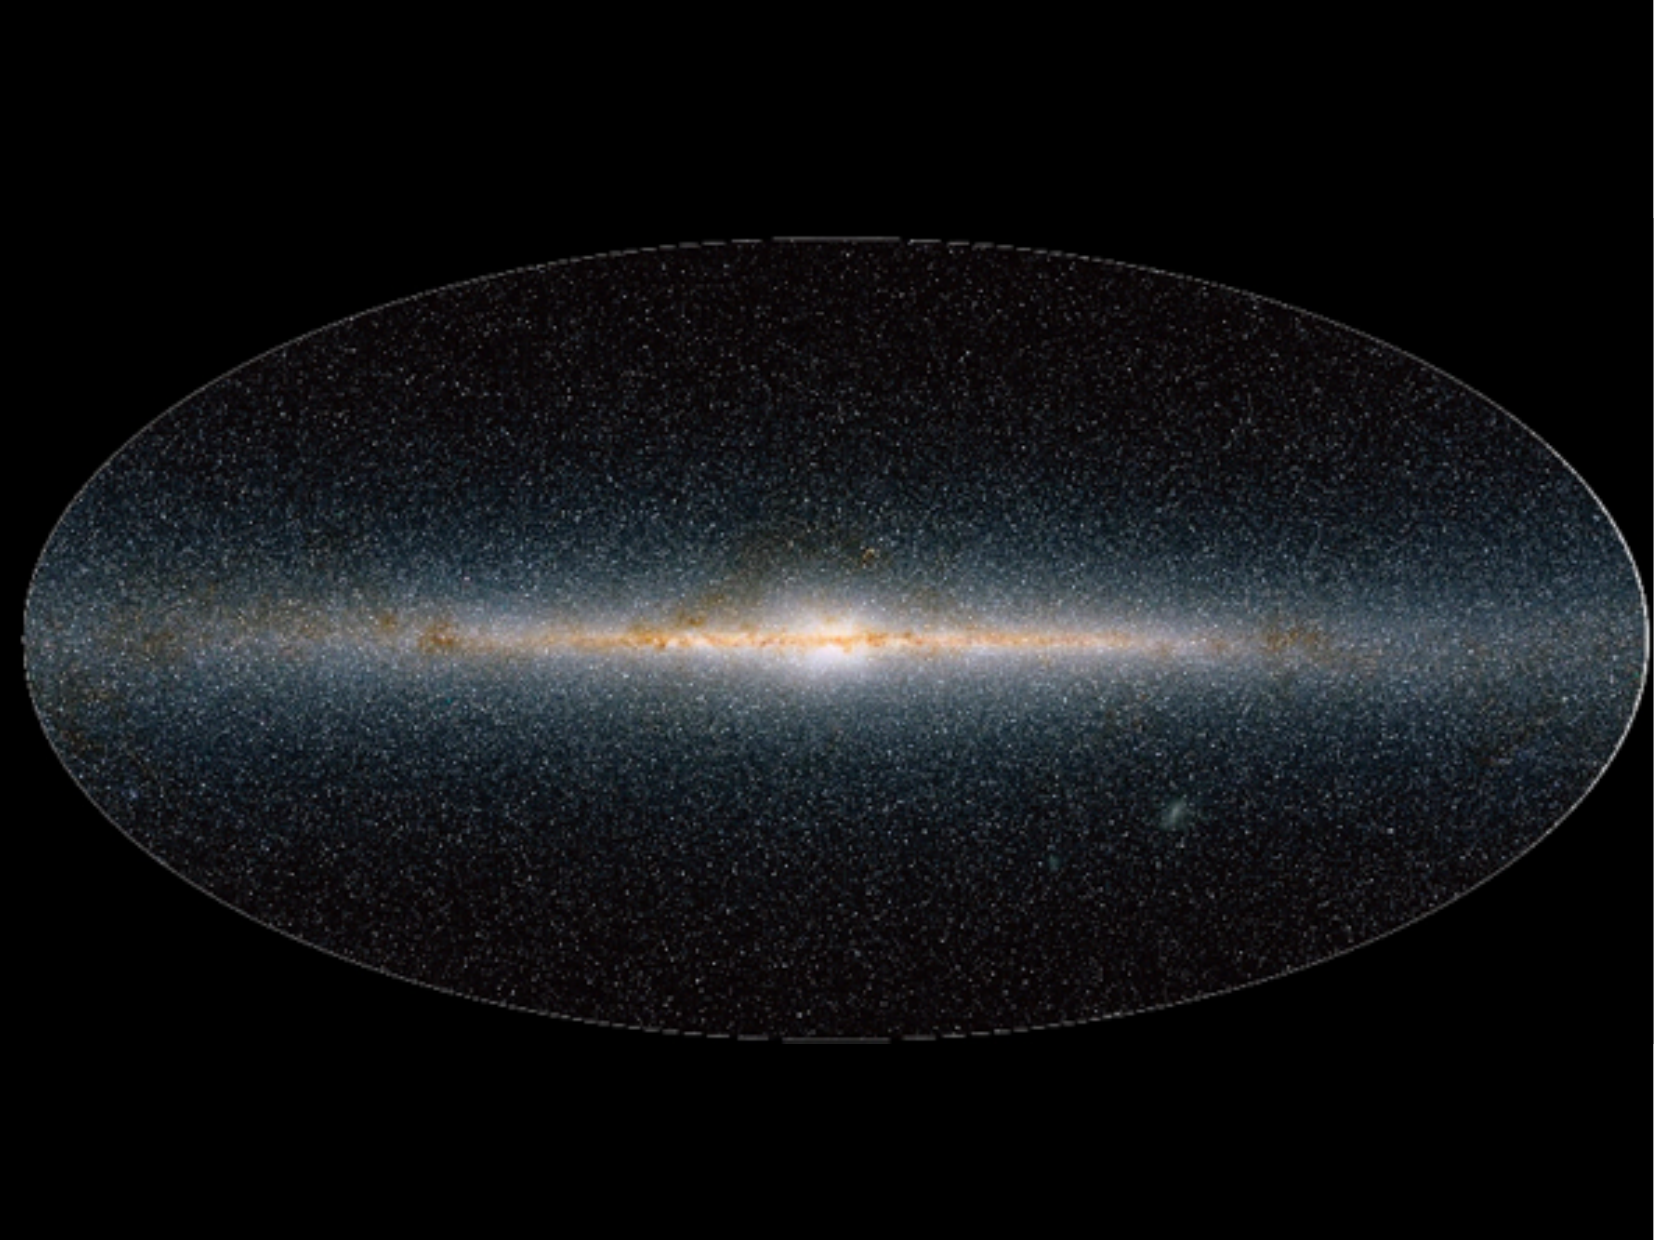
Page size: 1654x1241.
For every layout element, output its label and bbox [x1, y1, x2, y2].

picture [0, 218, 1654, 1044]
